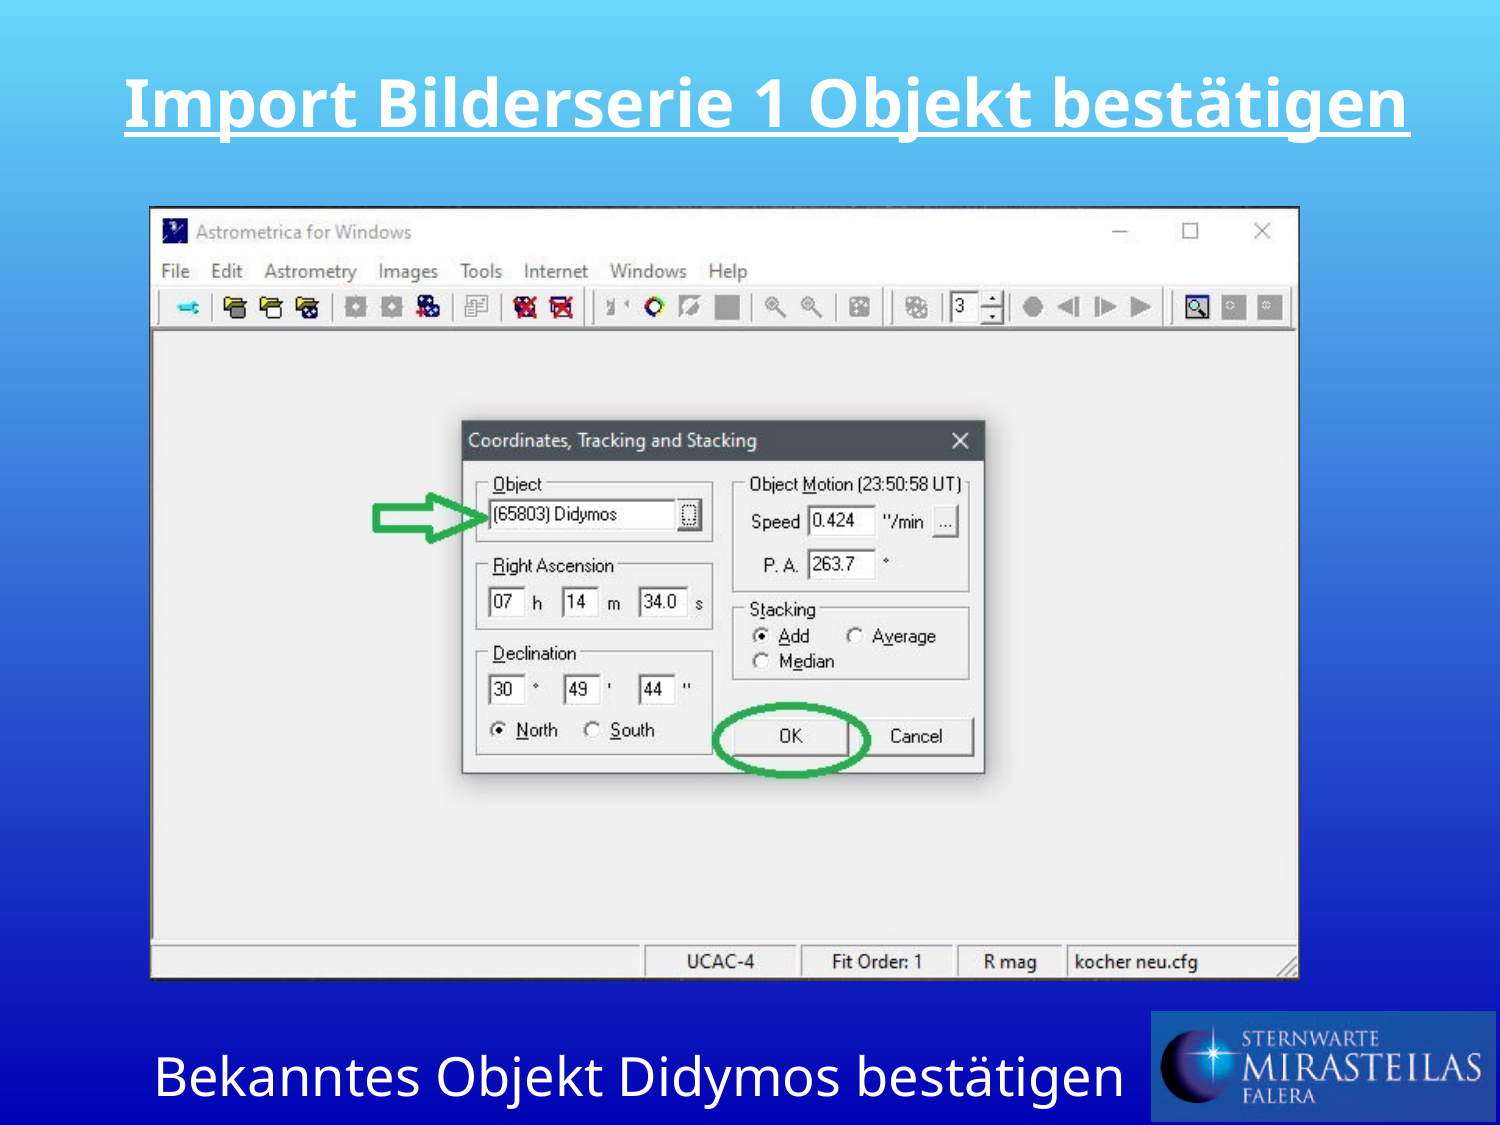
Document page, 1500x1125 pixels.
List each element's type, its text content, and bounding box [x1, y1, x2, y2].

picture [1151, 1011, 1496, 1122]
text_box Import Bilderserie 1 Objekt bestätigen Bekanntes Objekt Didymos bestätigen [94, 53, 1430, 680]
picture [149, 206, 1300, 981]
